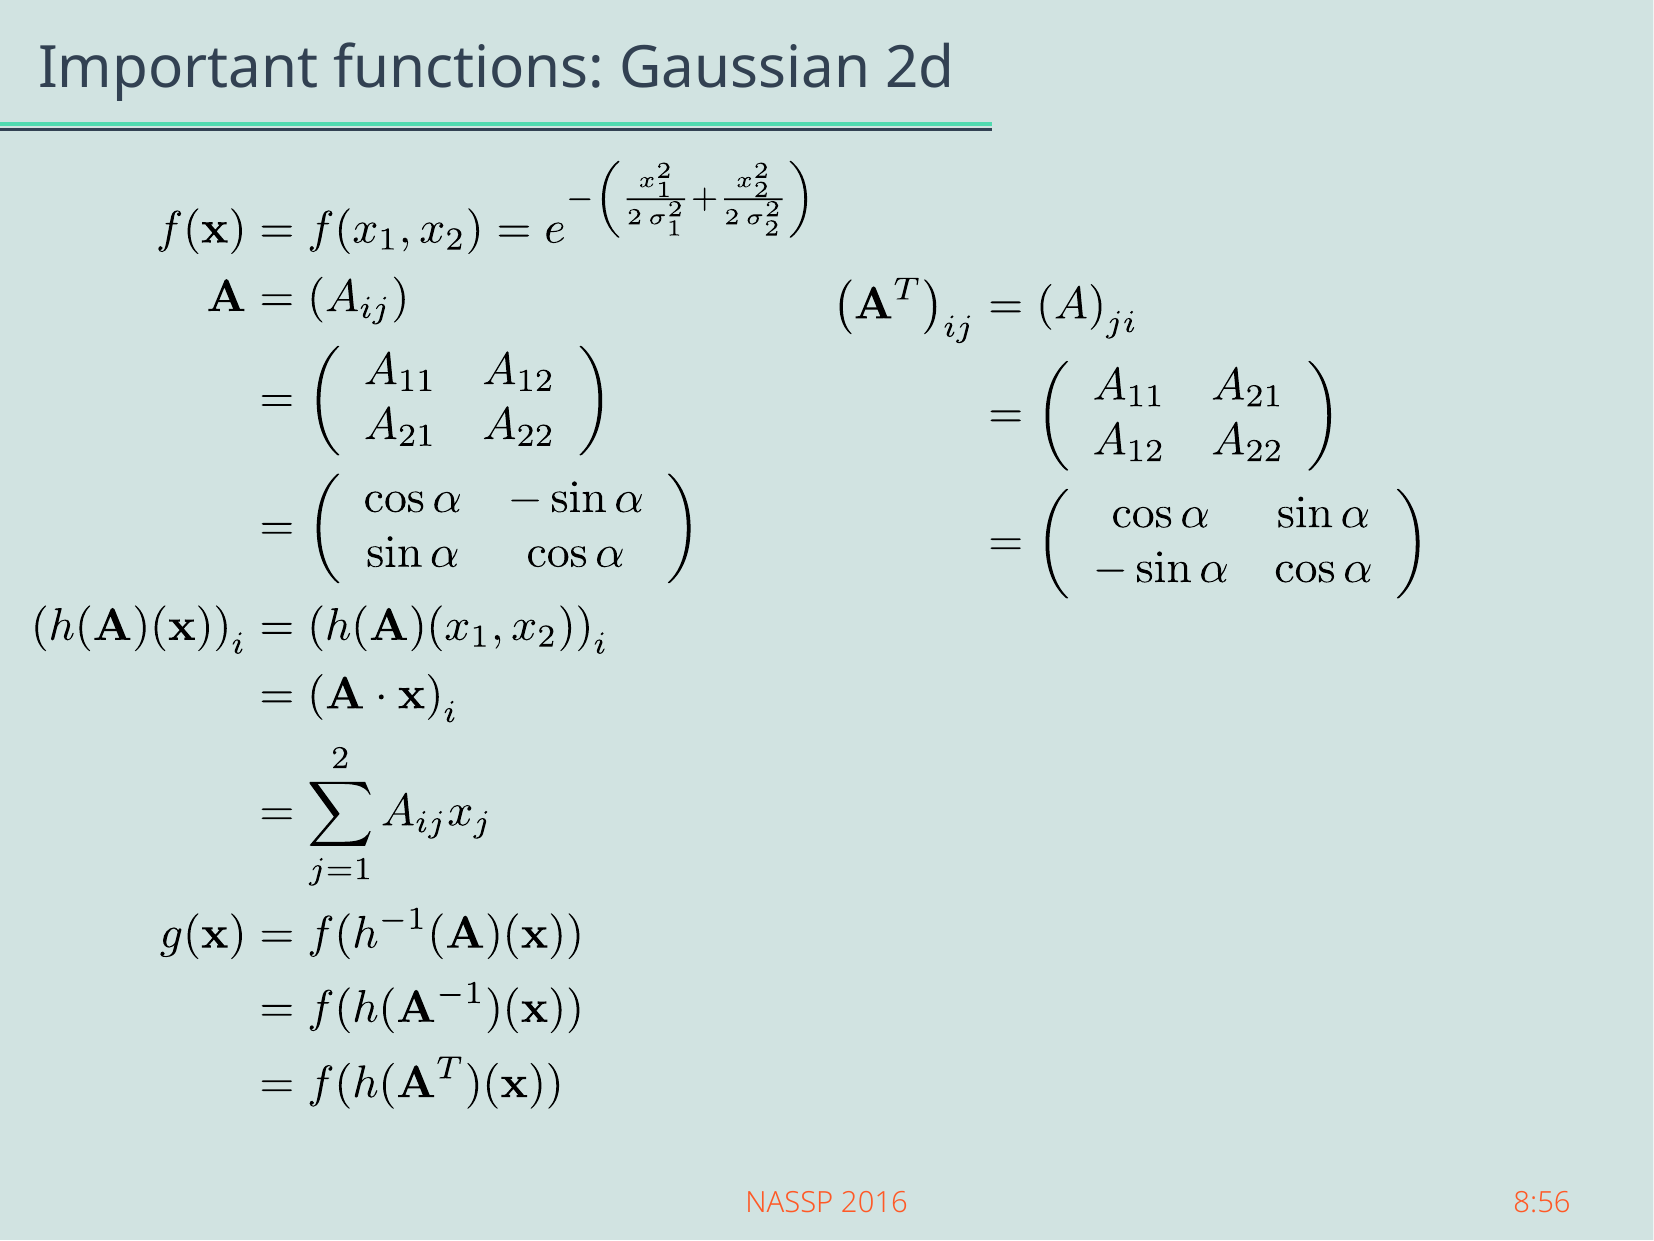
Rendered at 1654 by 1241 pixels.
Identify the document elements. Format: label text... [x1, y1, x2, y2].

text_box Important functions: Gaussian 2d [23, 17, 1063, 103]
text_box [30, 147, 1637, 1170]
